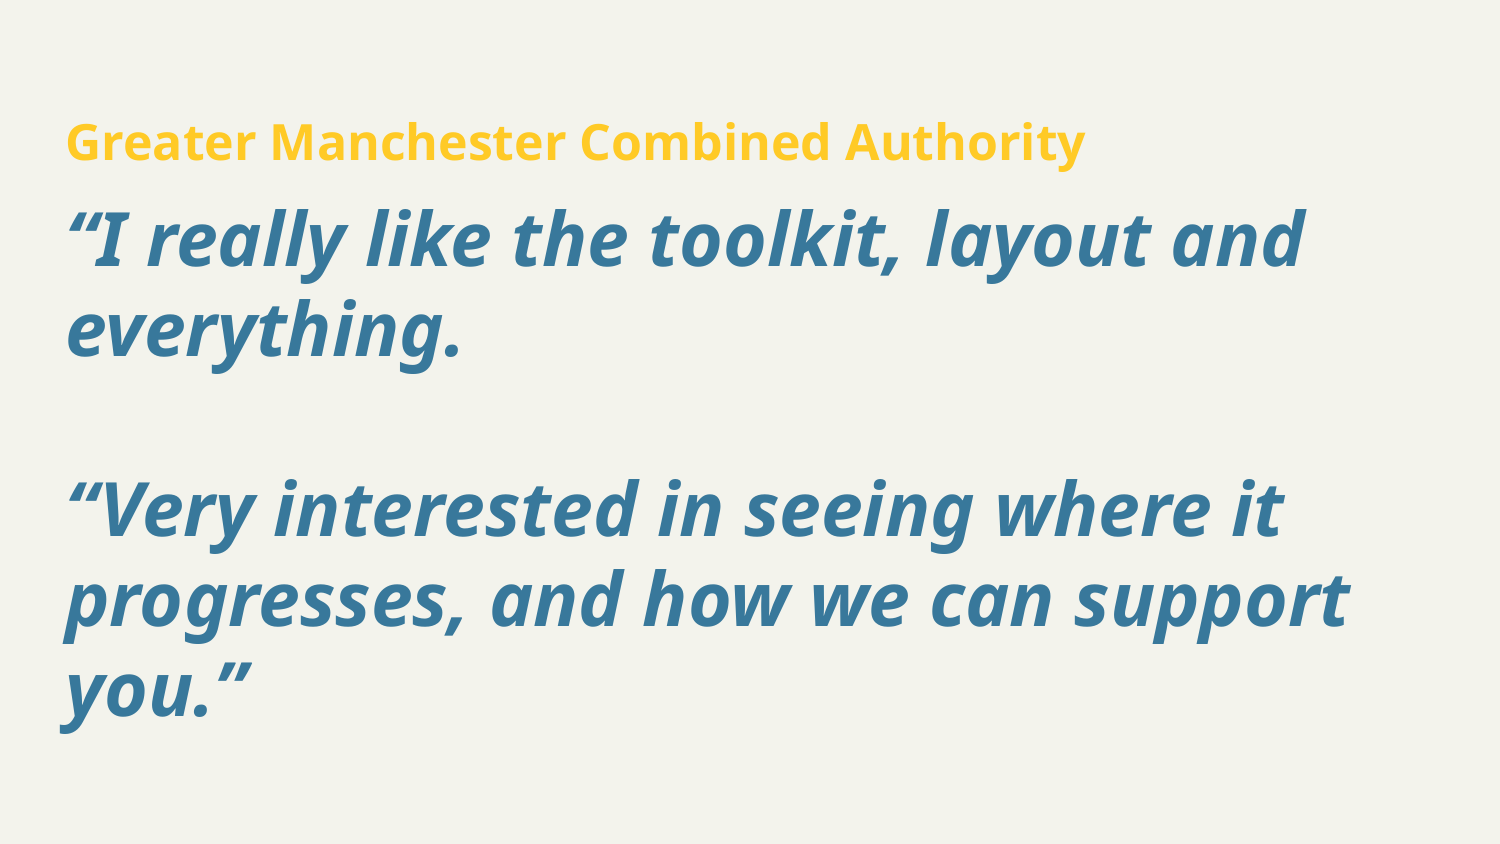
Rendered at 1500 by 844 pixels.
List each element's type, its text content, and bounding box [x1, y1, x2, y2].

title “I really like the toolkit, layout and everything. “Very interested in seeing where it progresses, and how we can support you.” [65, 212, 1390, 732]
title Greater Manchester Combined Authority [65, 70, 1500, 212]
